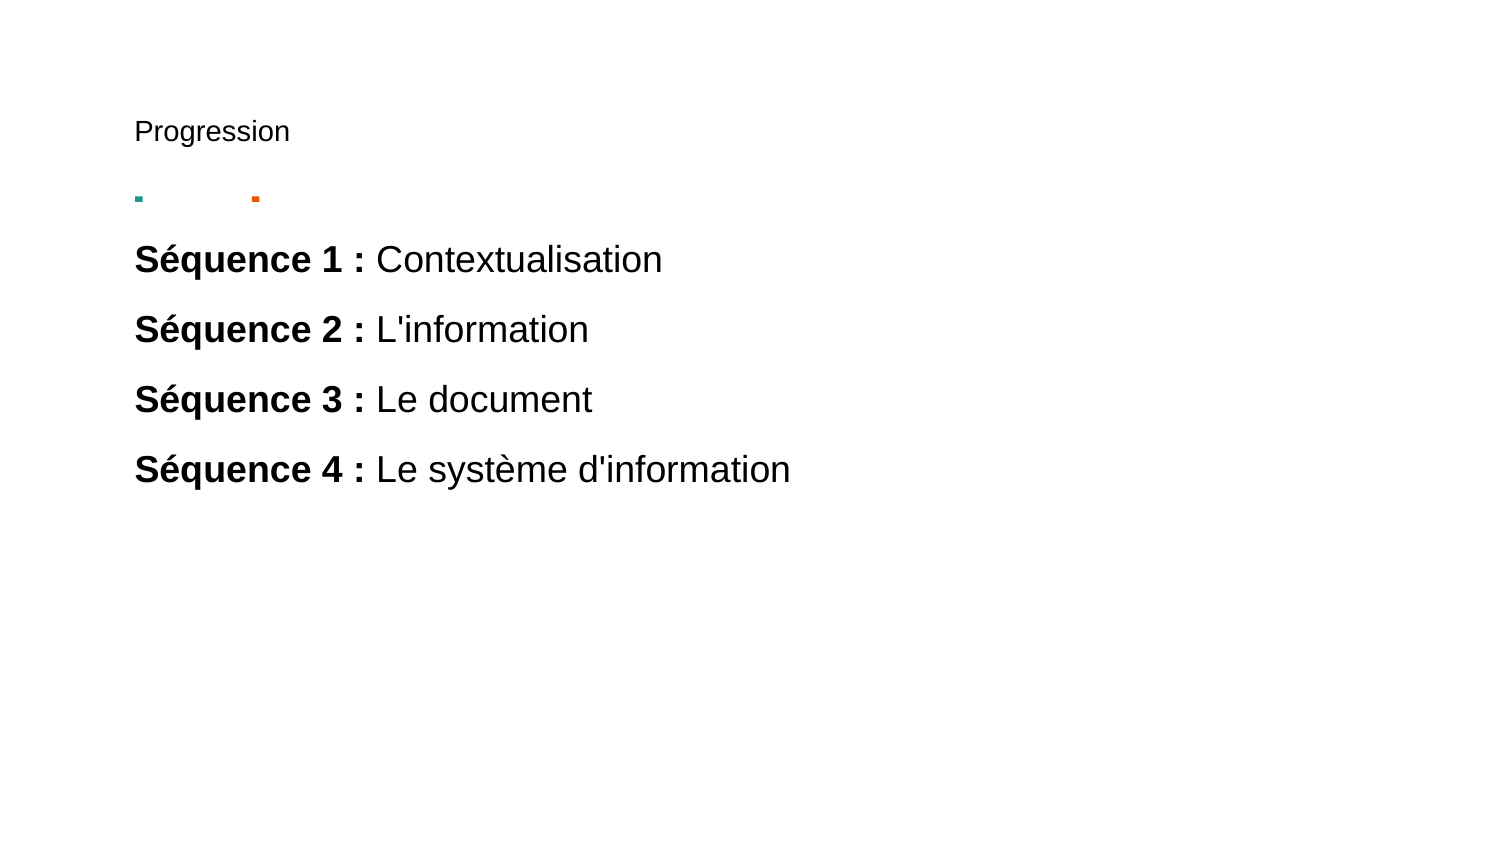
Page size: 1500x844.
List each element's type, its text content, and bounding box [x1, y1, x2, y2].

list Séquence 1 : Contextualisation Séquence 2 : L'information Séquence 3 : Le document Séquence 4 : Le système d'information [119, 220, 1381, 807]
title Progression [119, 97, 1381, 186]
